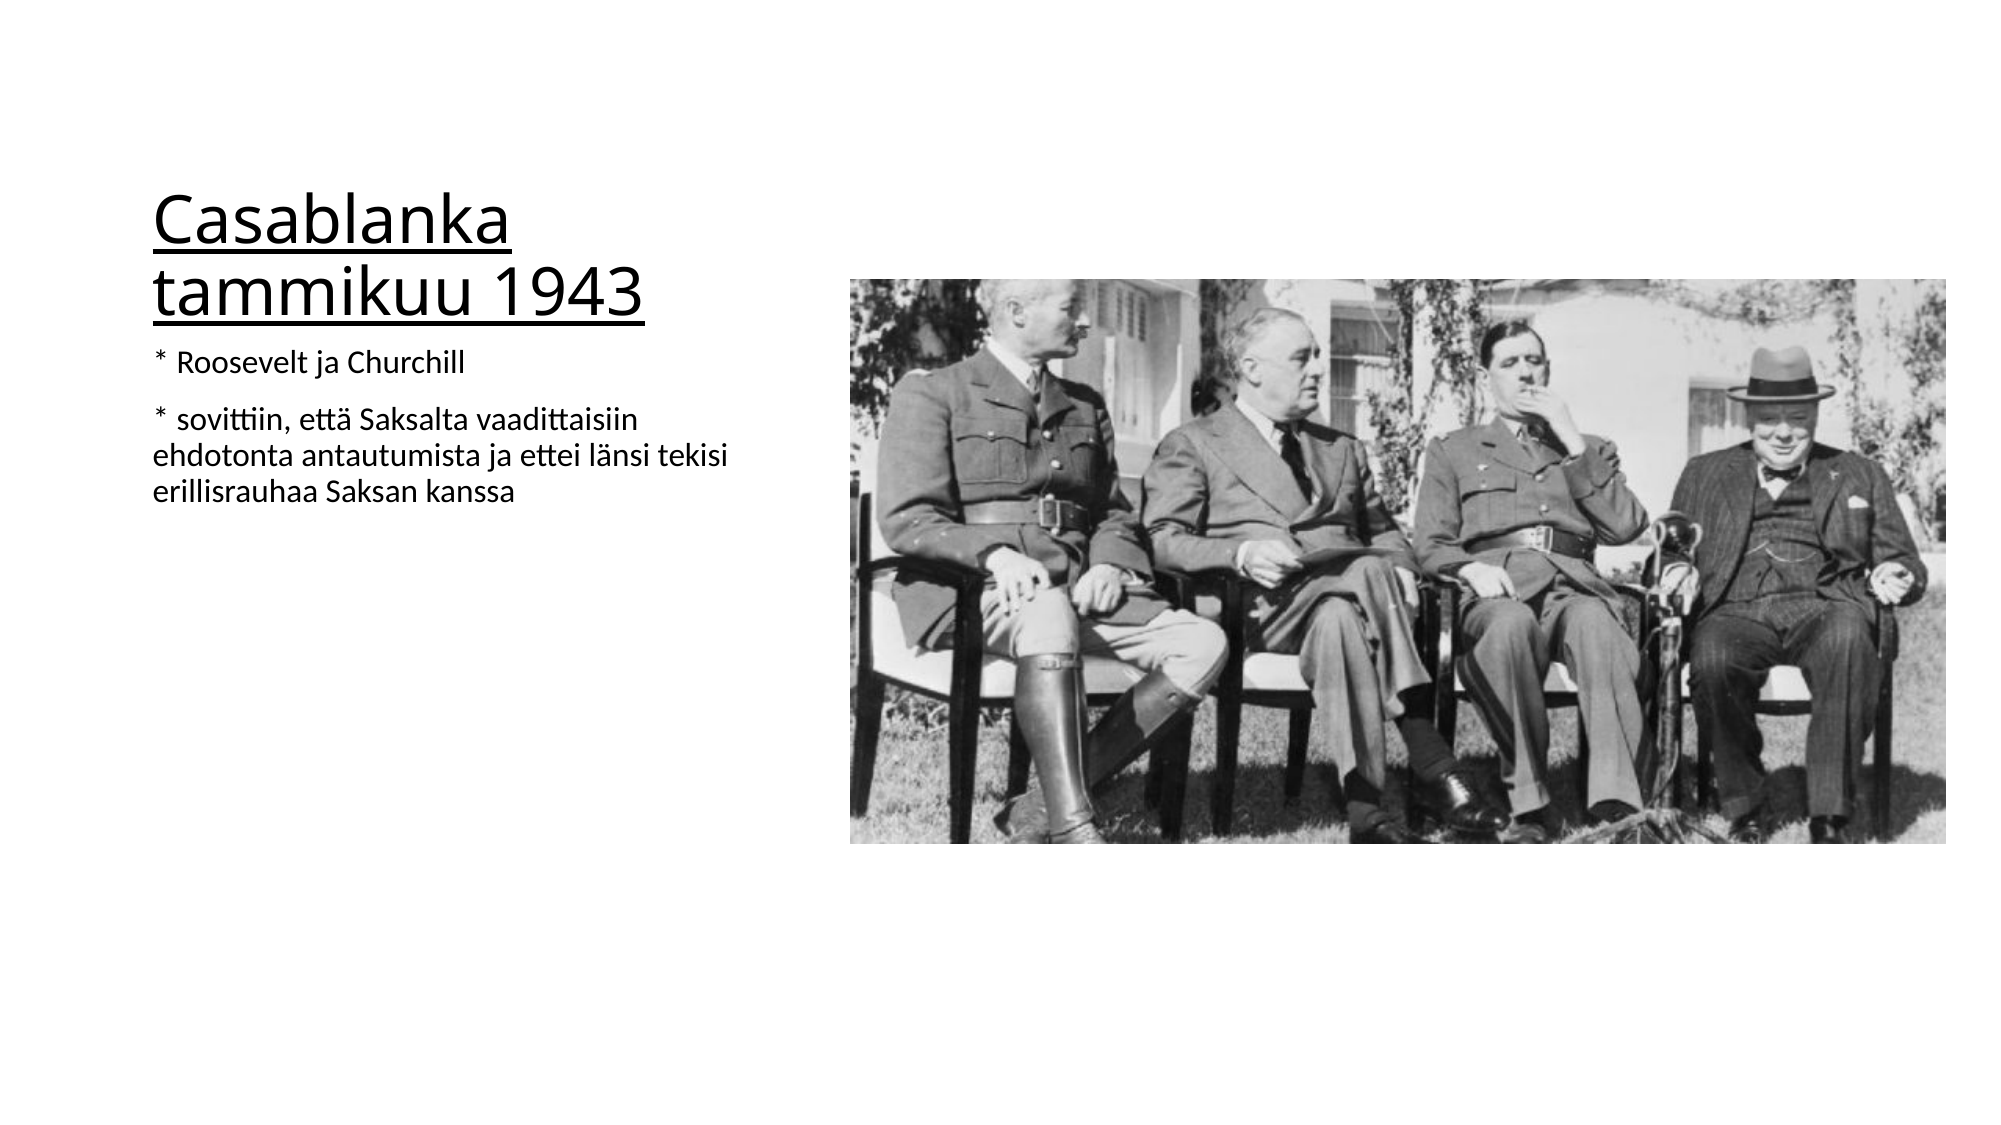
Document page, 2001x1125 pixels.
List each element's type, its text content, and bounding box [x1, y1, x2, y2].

picture [850, 279, 1946, 844]
list * Roosevelt ja Churchill * sovittiin, että Saksalta vaadittaisiin ehdotonta antautumista ja ettei länsi tekisi erillisrauhaa Saksan kanssa [137, 337, 783, 963]
title Casablanka tammikuu 1943 [137, 75, 783, 337]
